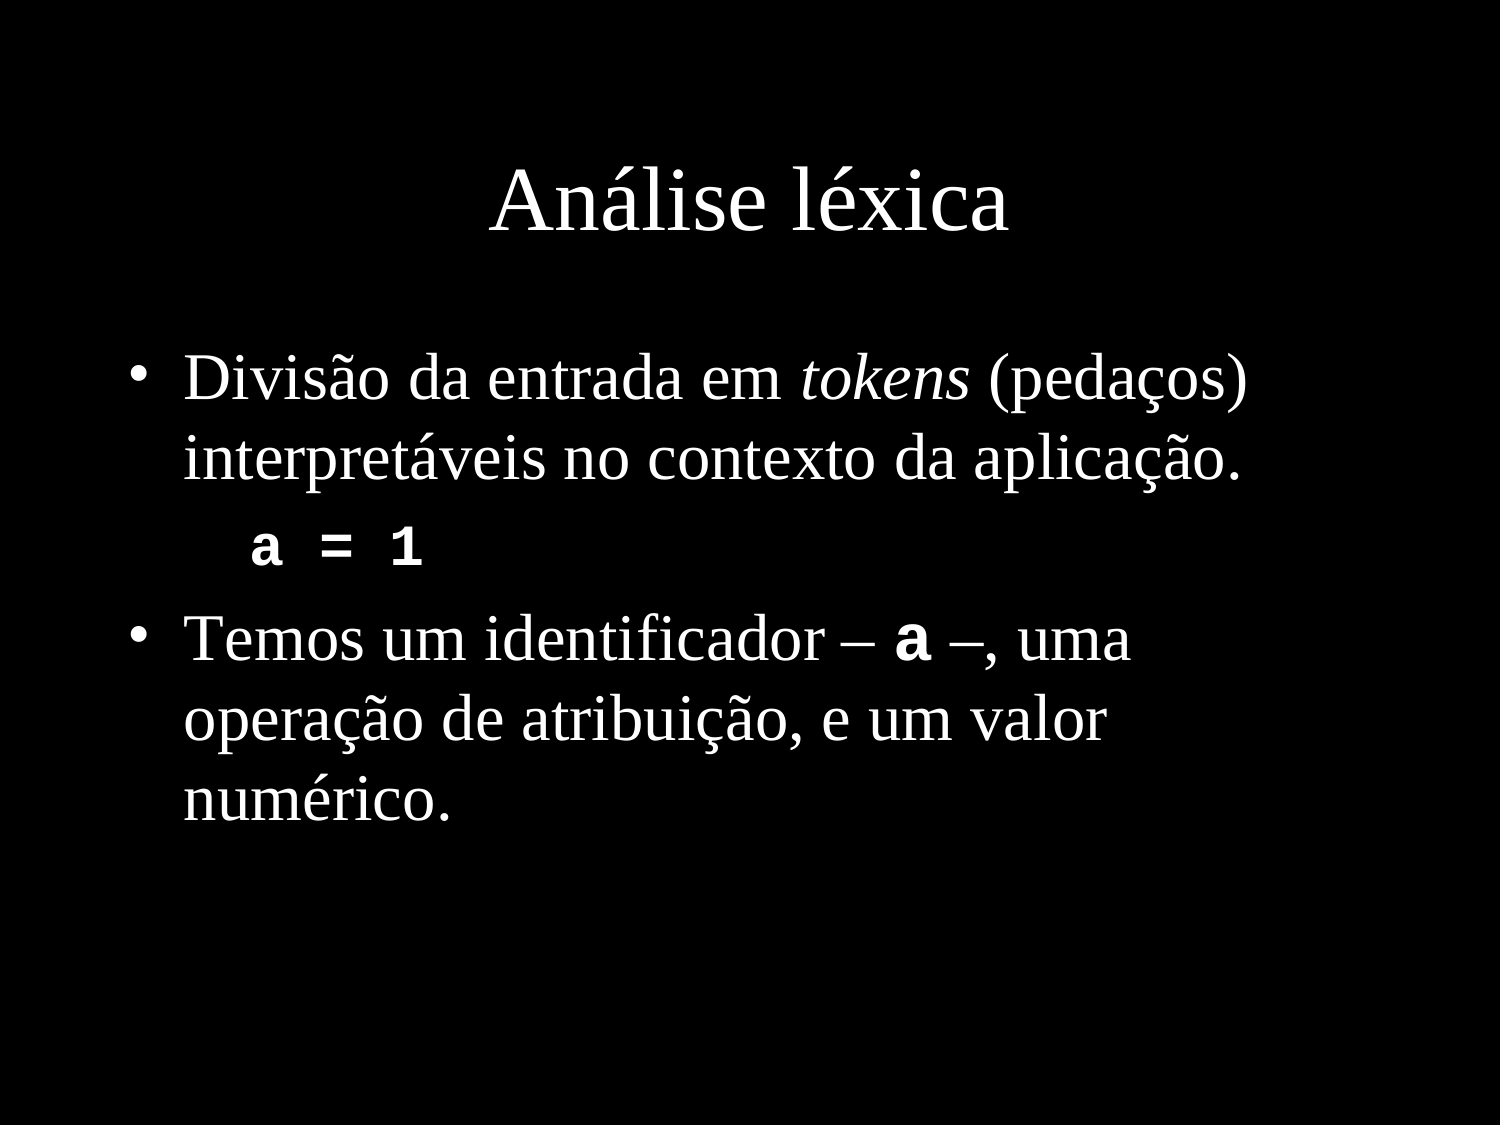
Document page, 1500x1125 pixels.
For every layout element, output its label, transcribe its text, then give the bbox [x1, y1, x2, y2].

title Análise léxica [112, 99, 1388, 288]
list Divisão da entrada em tokens (pedaços) interpretáveis no contexto da aplicação. a = 1 Temos um identificador – a –, uma operação de atribuição, e um valor numérico. [112, 324, 1388, 1001]
